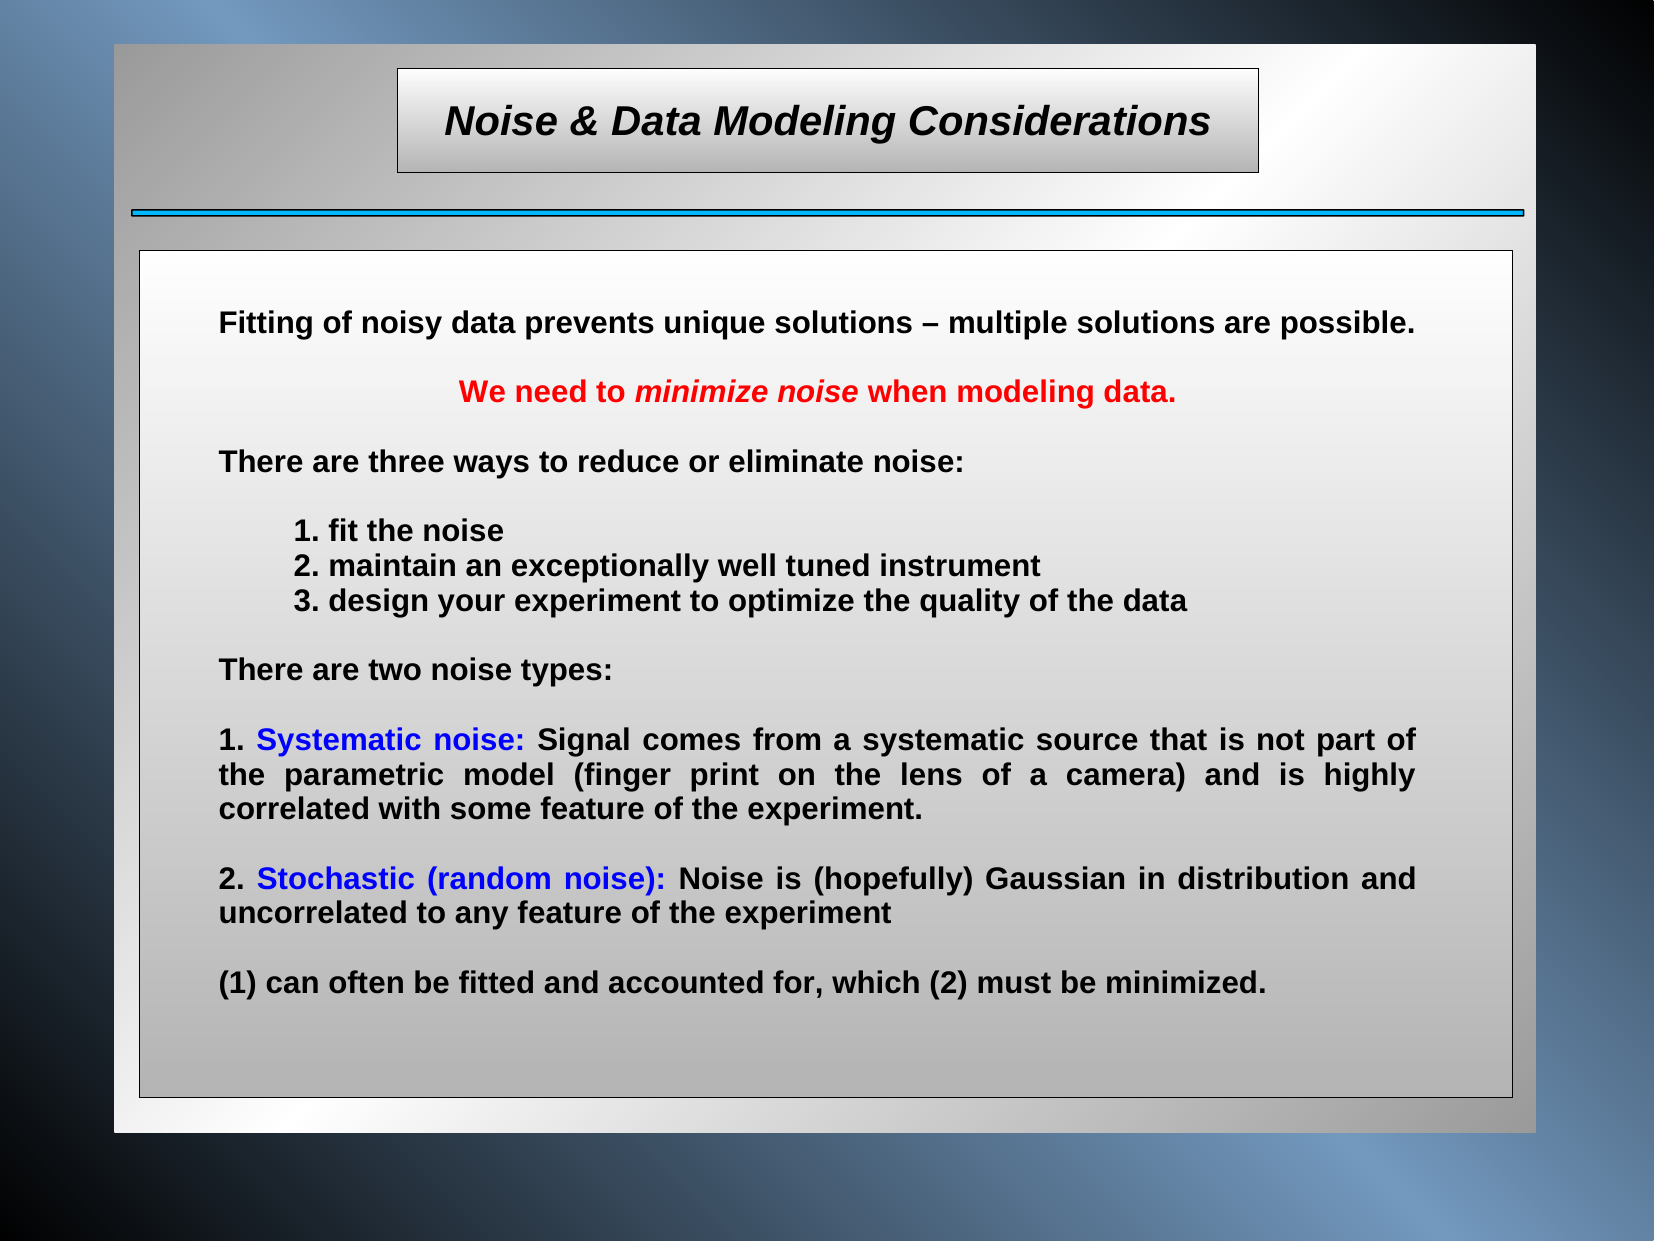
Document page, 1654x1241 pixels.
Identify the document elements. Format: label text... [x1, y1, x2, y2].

text_box [139, 250, 1513, 1098]
text_box Fitting of noisy data prevents unique solutions – multiple solutions are possible. We need to minimize noise when modeling data. There are three ways to reduce or eliminate noise: 1. fit the noise 2. maintain an exceptionally well tuned instrument 3. design your experiment to optimize the quality of the data There are two noise types: 1. Systematic noise: Signal comes from a systematic source that is not part of the parametric model (finger print on the lens of a camera) and is highly correlated with some feature of the experiment. 2. Stochastic (random noise): Noise is (hopefully) Gaussian in distribution and uncorrelated to any feature of the experiment (1) can often be fitted and accounted for, which (2) must be minimized. [218, 305, 1435, 1104]
text_box Noise & Data Modeling Considerations [397, 68, 1259, 173]
text_box [131, 209, 1524, 216]
